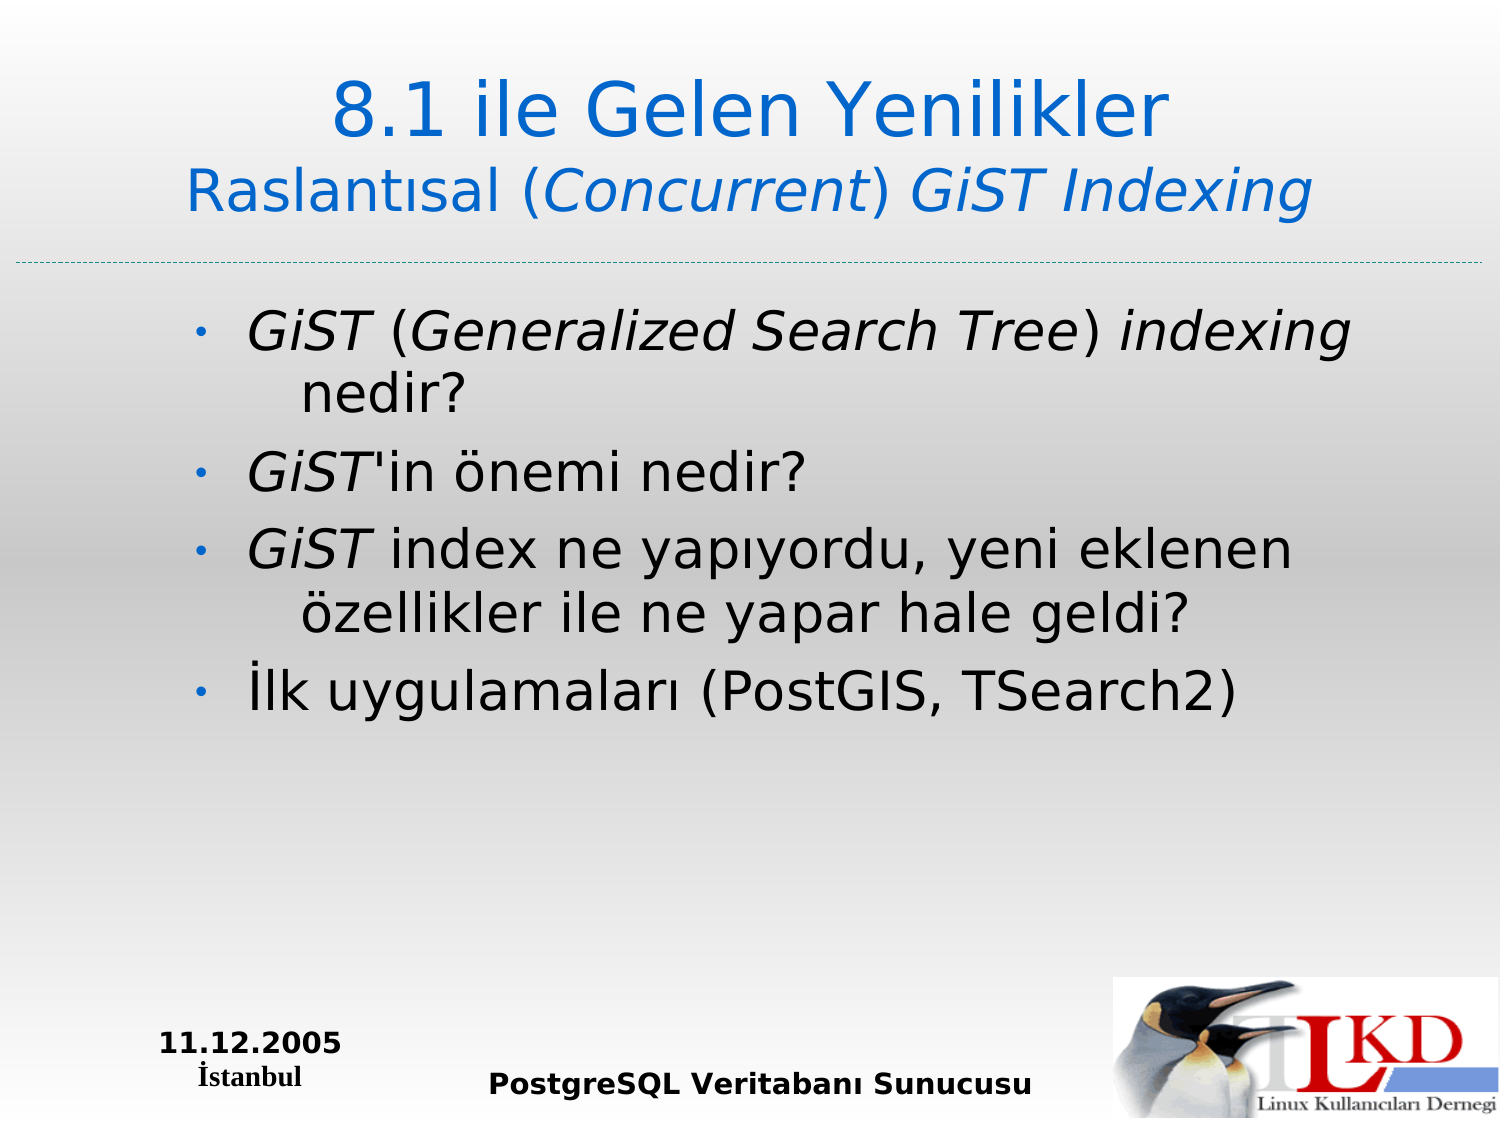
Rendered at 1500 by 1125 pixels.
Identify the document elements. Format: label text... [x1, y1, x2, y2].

picture [1113, 977, 1499, 1118]
list GiST (Generalized Search Tree) indexing nedir? GiST'in önemi nedir? GiST index ne yapıyordu, yeni eklenen özellikler ile ne yapar hale geldi? İlk uygulamaları (PostGIS, TSearch2) [0, 299, 1500, 975]
title 8.1 ile Gelen Yenilikler Raslantısal (Concurrent) GiST Indexing [0, 0, 1500, 225]
